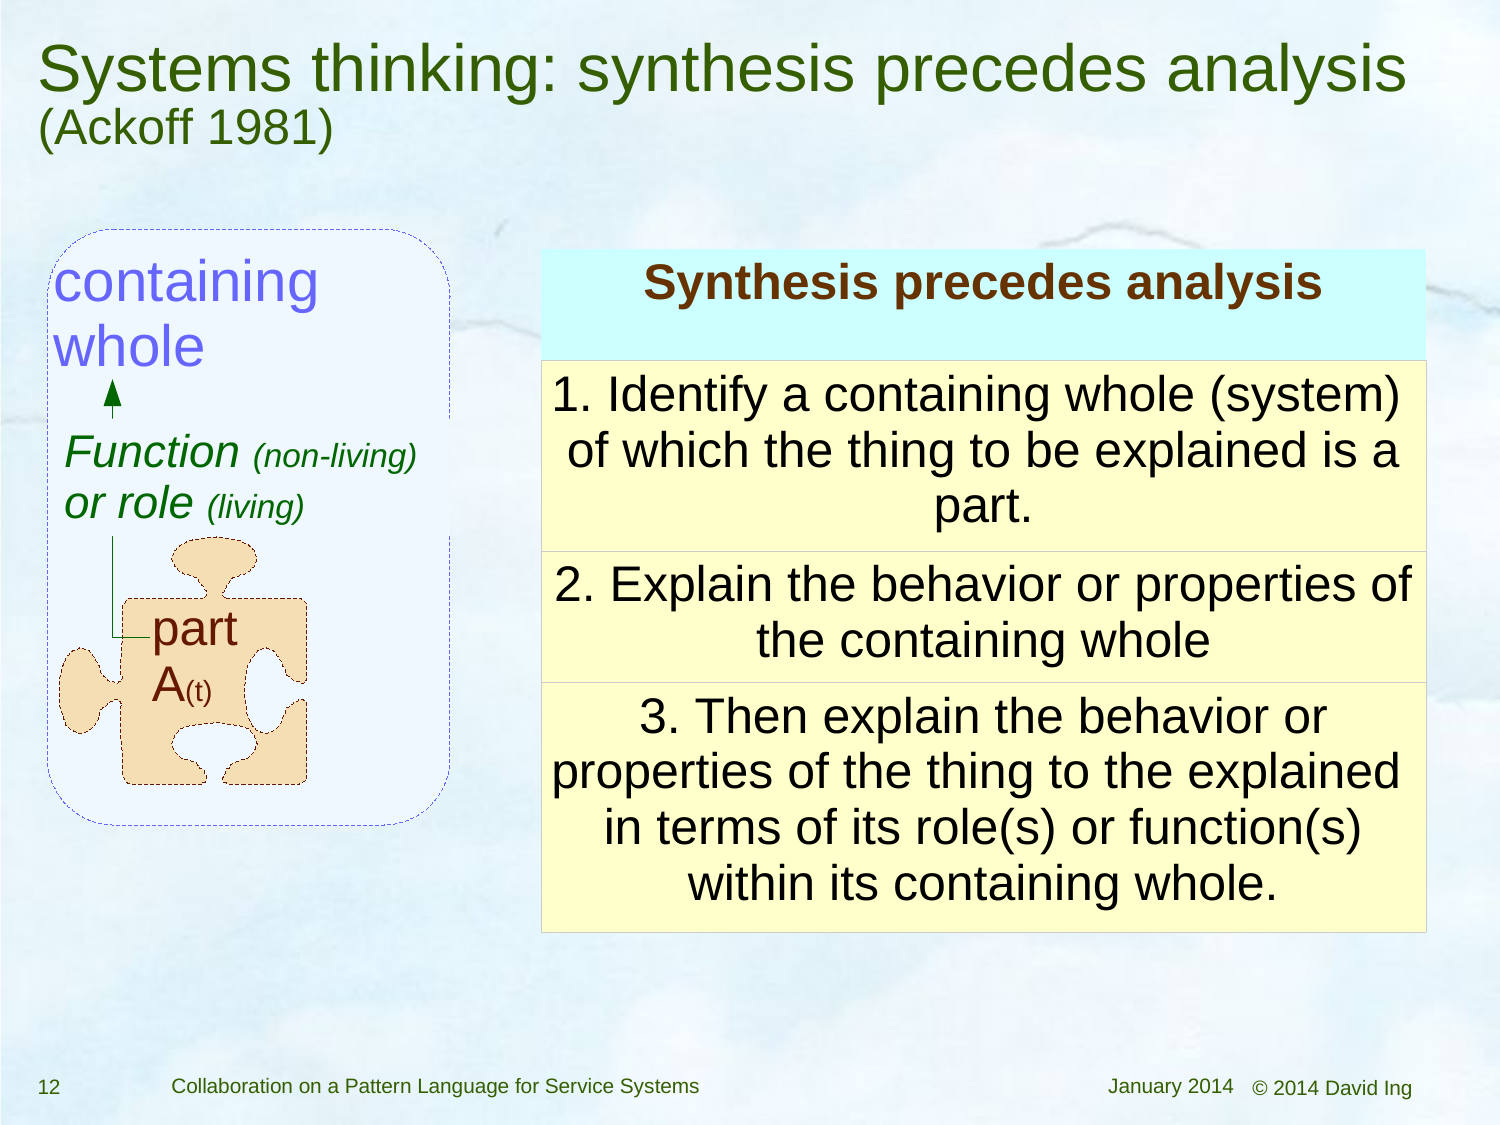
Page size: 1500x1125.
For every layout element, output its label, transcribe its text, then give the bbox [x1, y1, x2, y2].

text_box [47, 386, 451, 826]
text_box Function (non-living) or role (living) [49, 418, 451, 537]
table_header Synthesis precedes analysis [541, 249, 1426, 360]
text_box part A(t) [137, 592, 338, 719]
table_cell 2. Explain the behavior or properties of the containing whole [542, 552, 1426, 682]
picture [0, 0, 1500, 1125]
title Systems thinking: synthesis precedes analysis (Ackoff 1981) [37, 37, 1463, 163]
text_box containing whole [38, 240, 364, 386]
table_cell 1. Identify a containing whole (system) of which the thing to be explained is a part. [542, 361, 1426, 551]
text_box [77, 229, 451, 418]
table_cell 3. Then explain the behavior or properties of the thing to the explained in terms of its role(s) or function(s) within its containing whole. [542, 683, 1426, 932]
